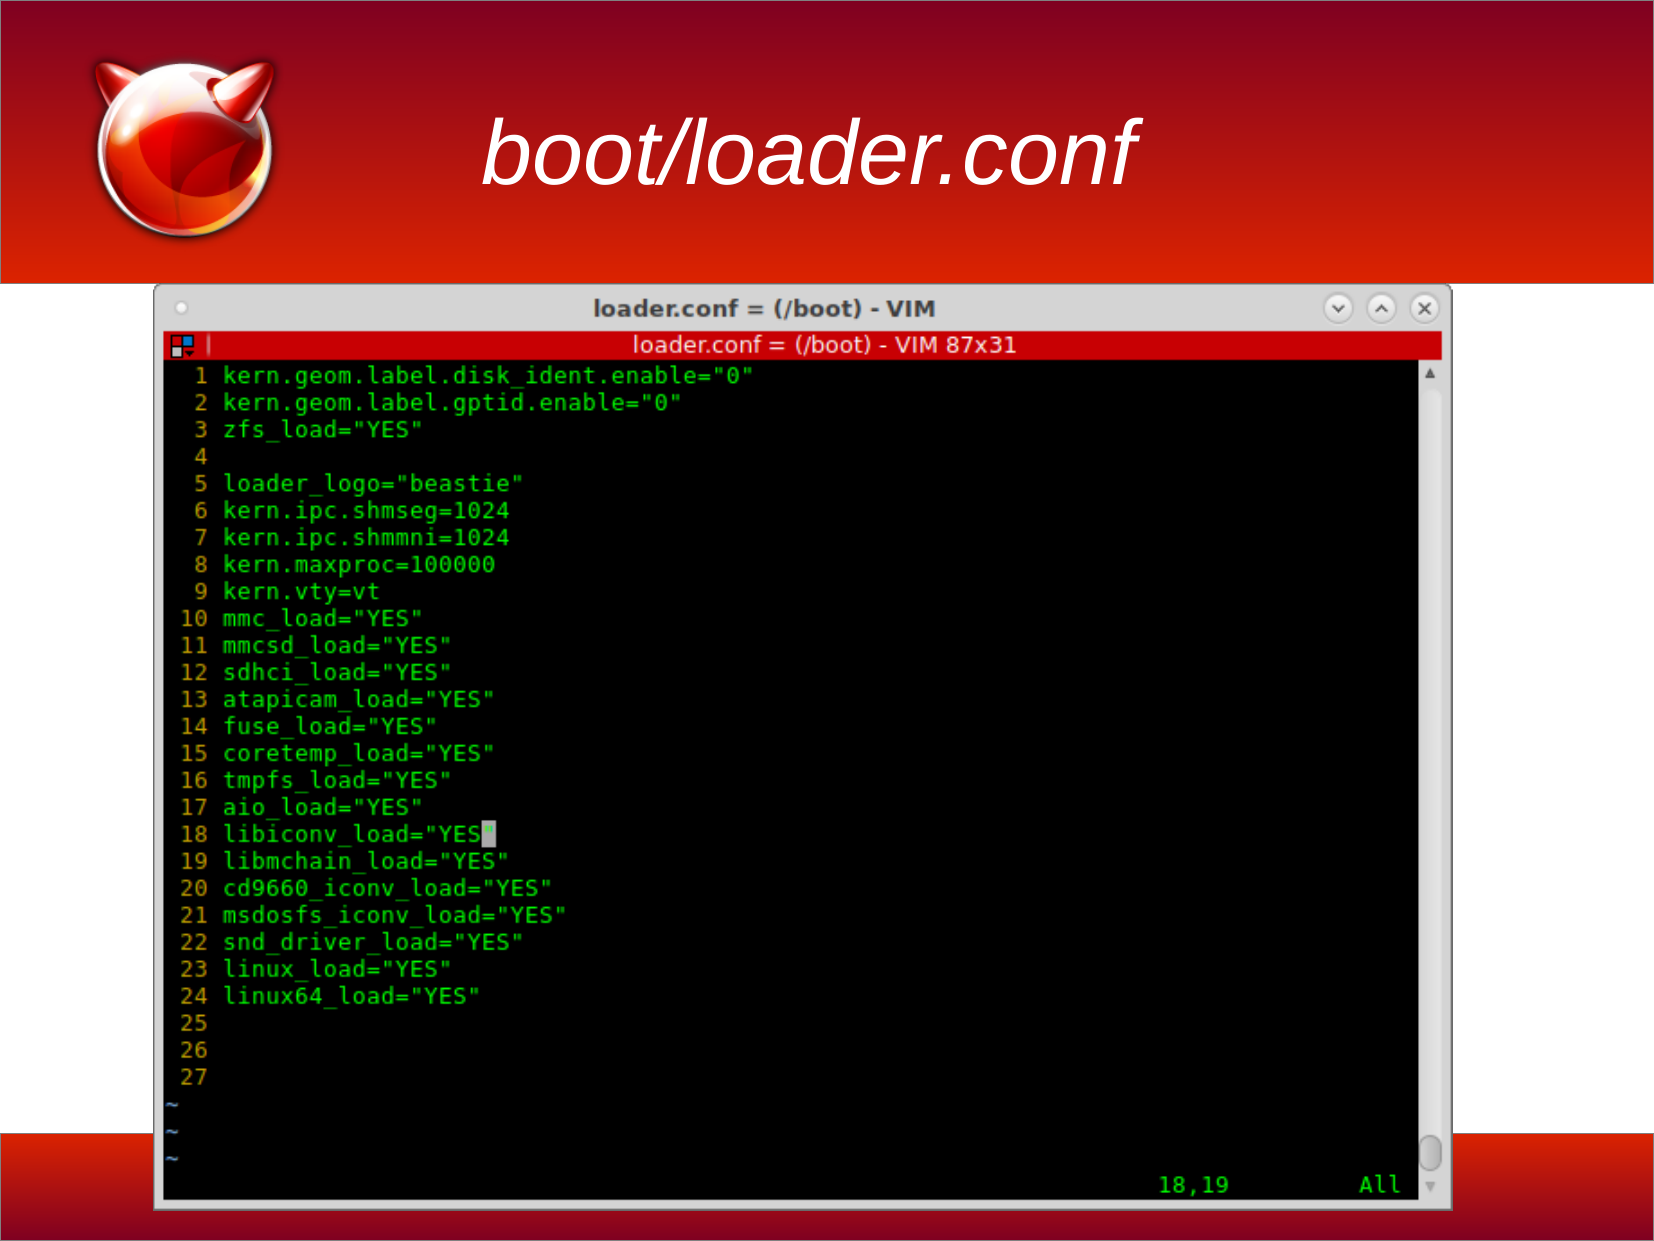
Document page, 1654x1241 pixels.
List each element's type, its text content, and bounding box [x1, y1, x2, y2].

picture [153, 283, 1453, 1211]
title boot/loader.conf [82, 49, 1536, 257]
